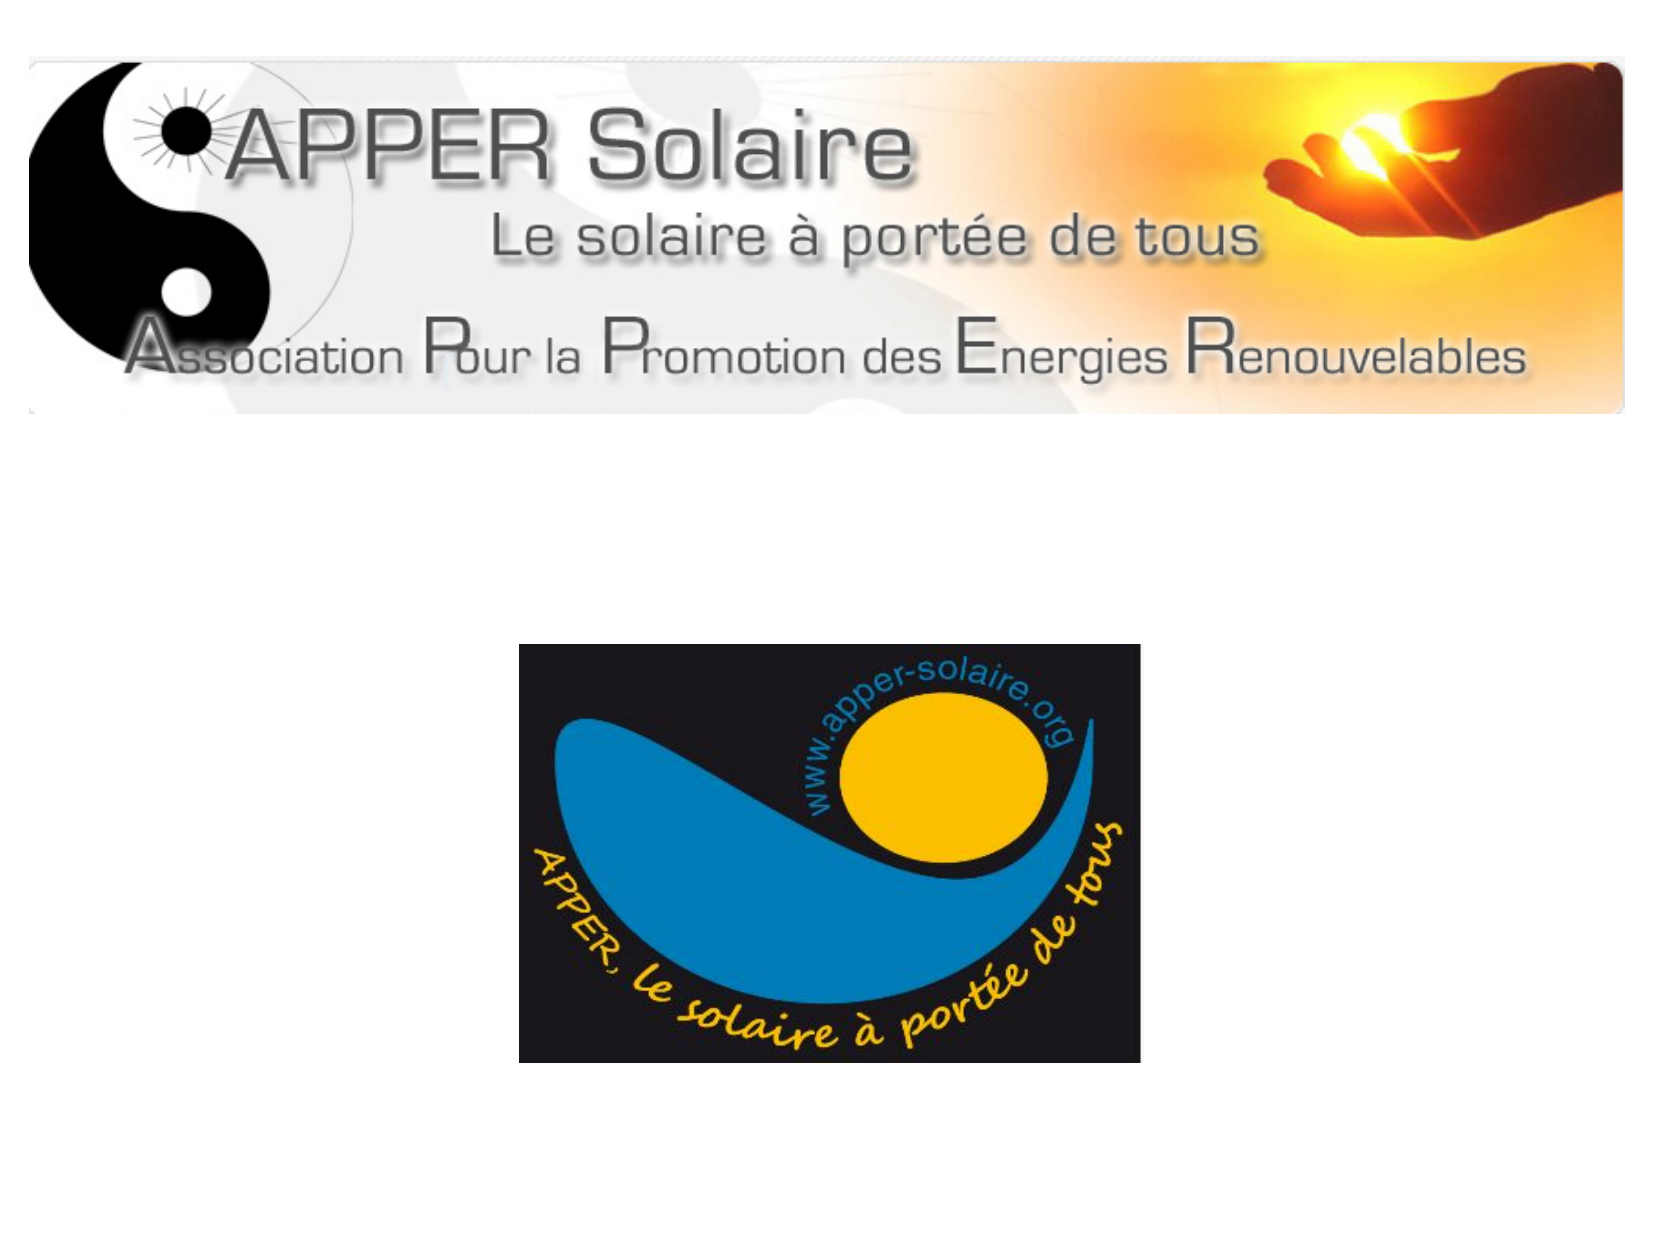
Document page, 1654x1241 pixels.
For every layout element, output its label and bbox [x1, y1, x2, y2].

picture [29, 56, 1625, 414]
picture [519, 644, 1144, 1063]
